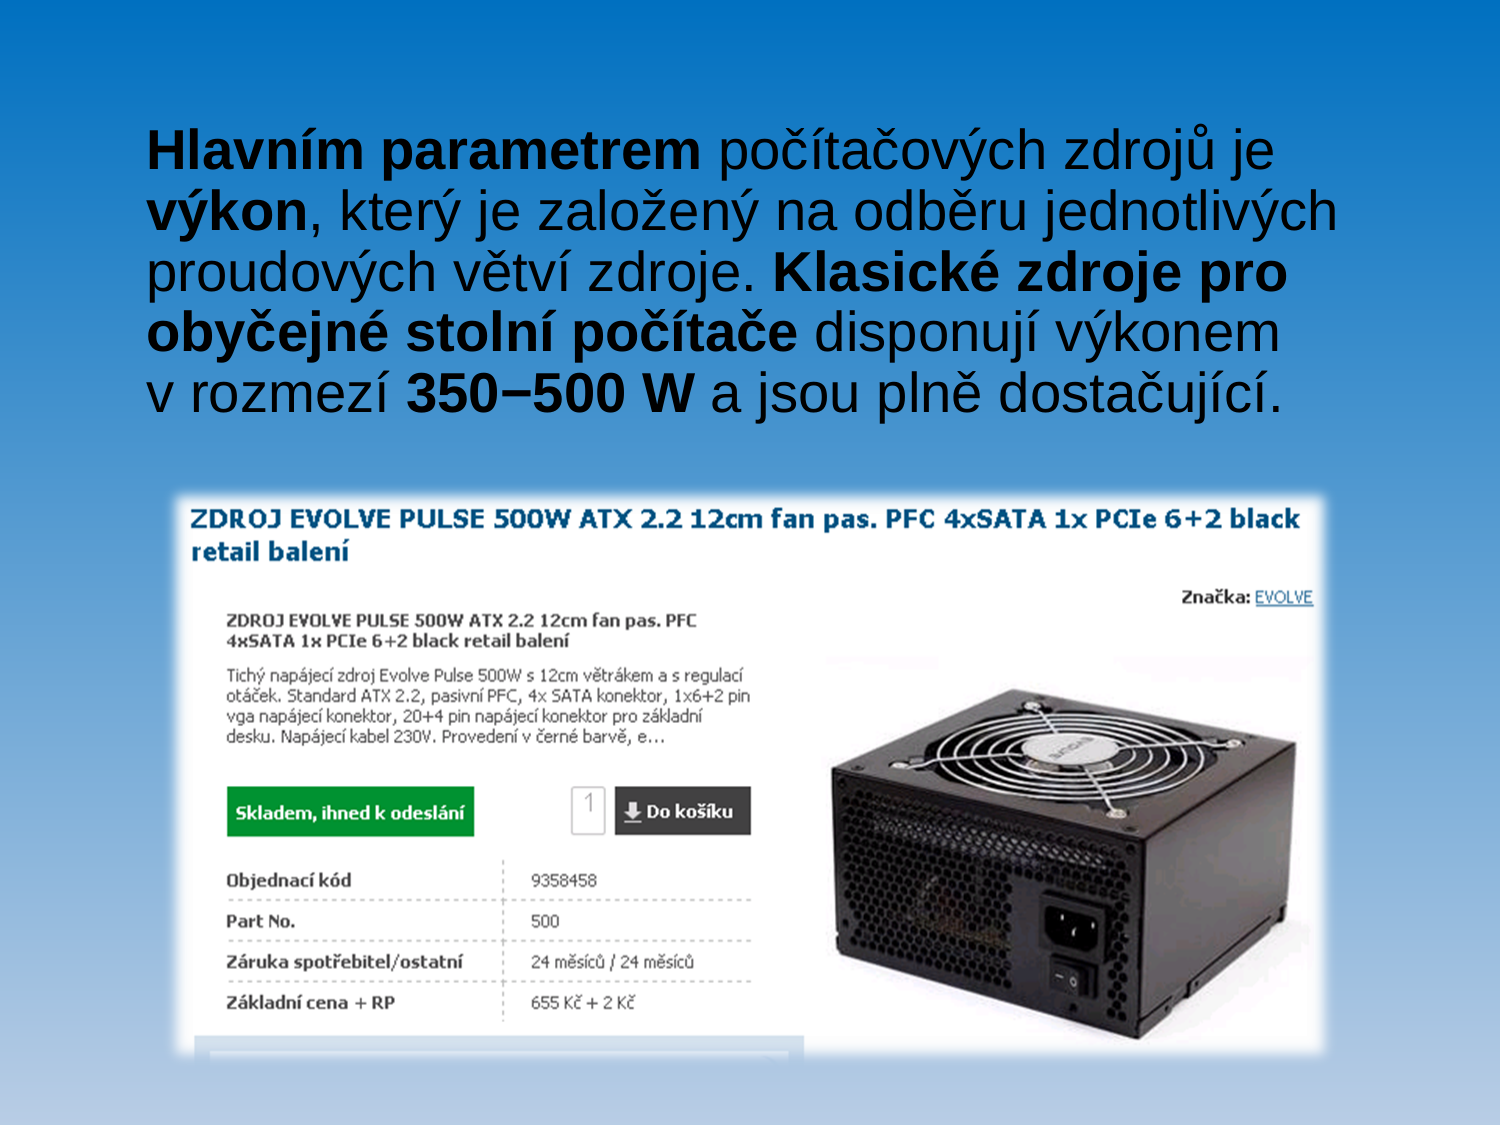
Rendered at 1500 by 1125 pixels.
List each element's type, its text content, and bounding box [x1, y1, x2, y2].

picture [159, 479, 1341, 1071]
list Hlavním parametrem počítačových zdrojů je výkon, který je založený na odběru jednotlivých proudových větví zdroje. Klasické zdroje pro obyčejné stolní počítače disponují výkonem v rozmezí 350−500 W a jsou plně dostačující. [75, 113, 1426, 586]
